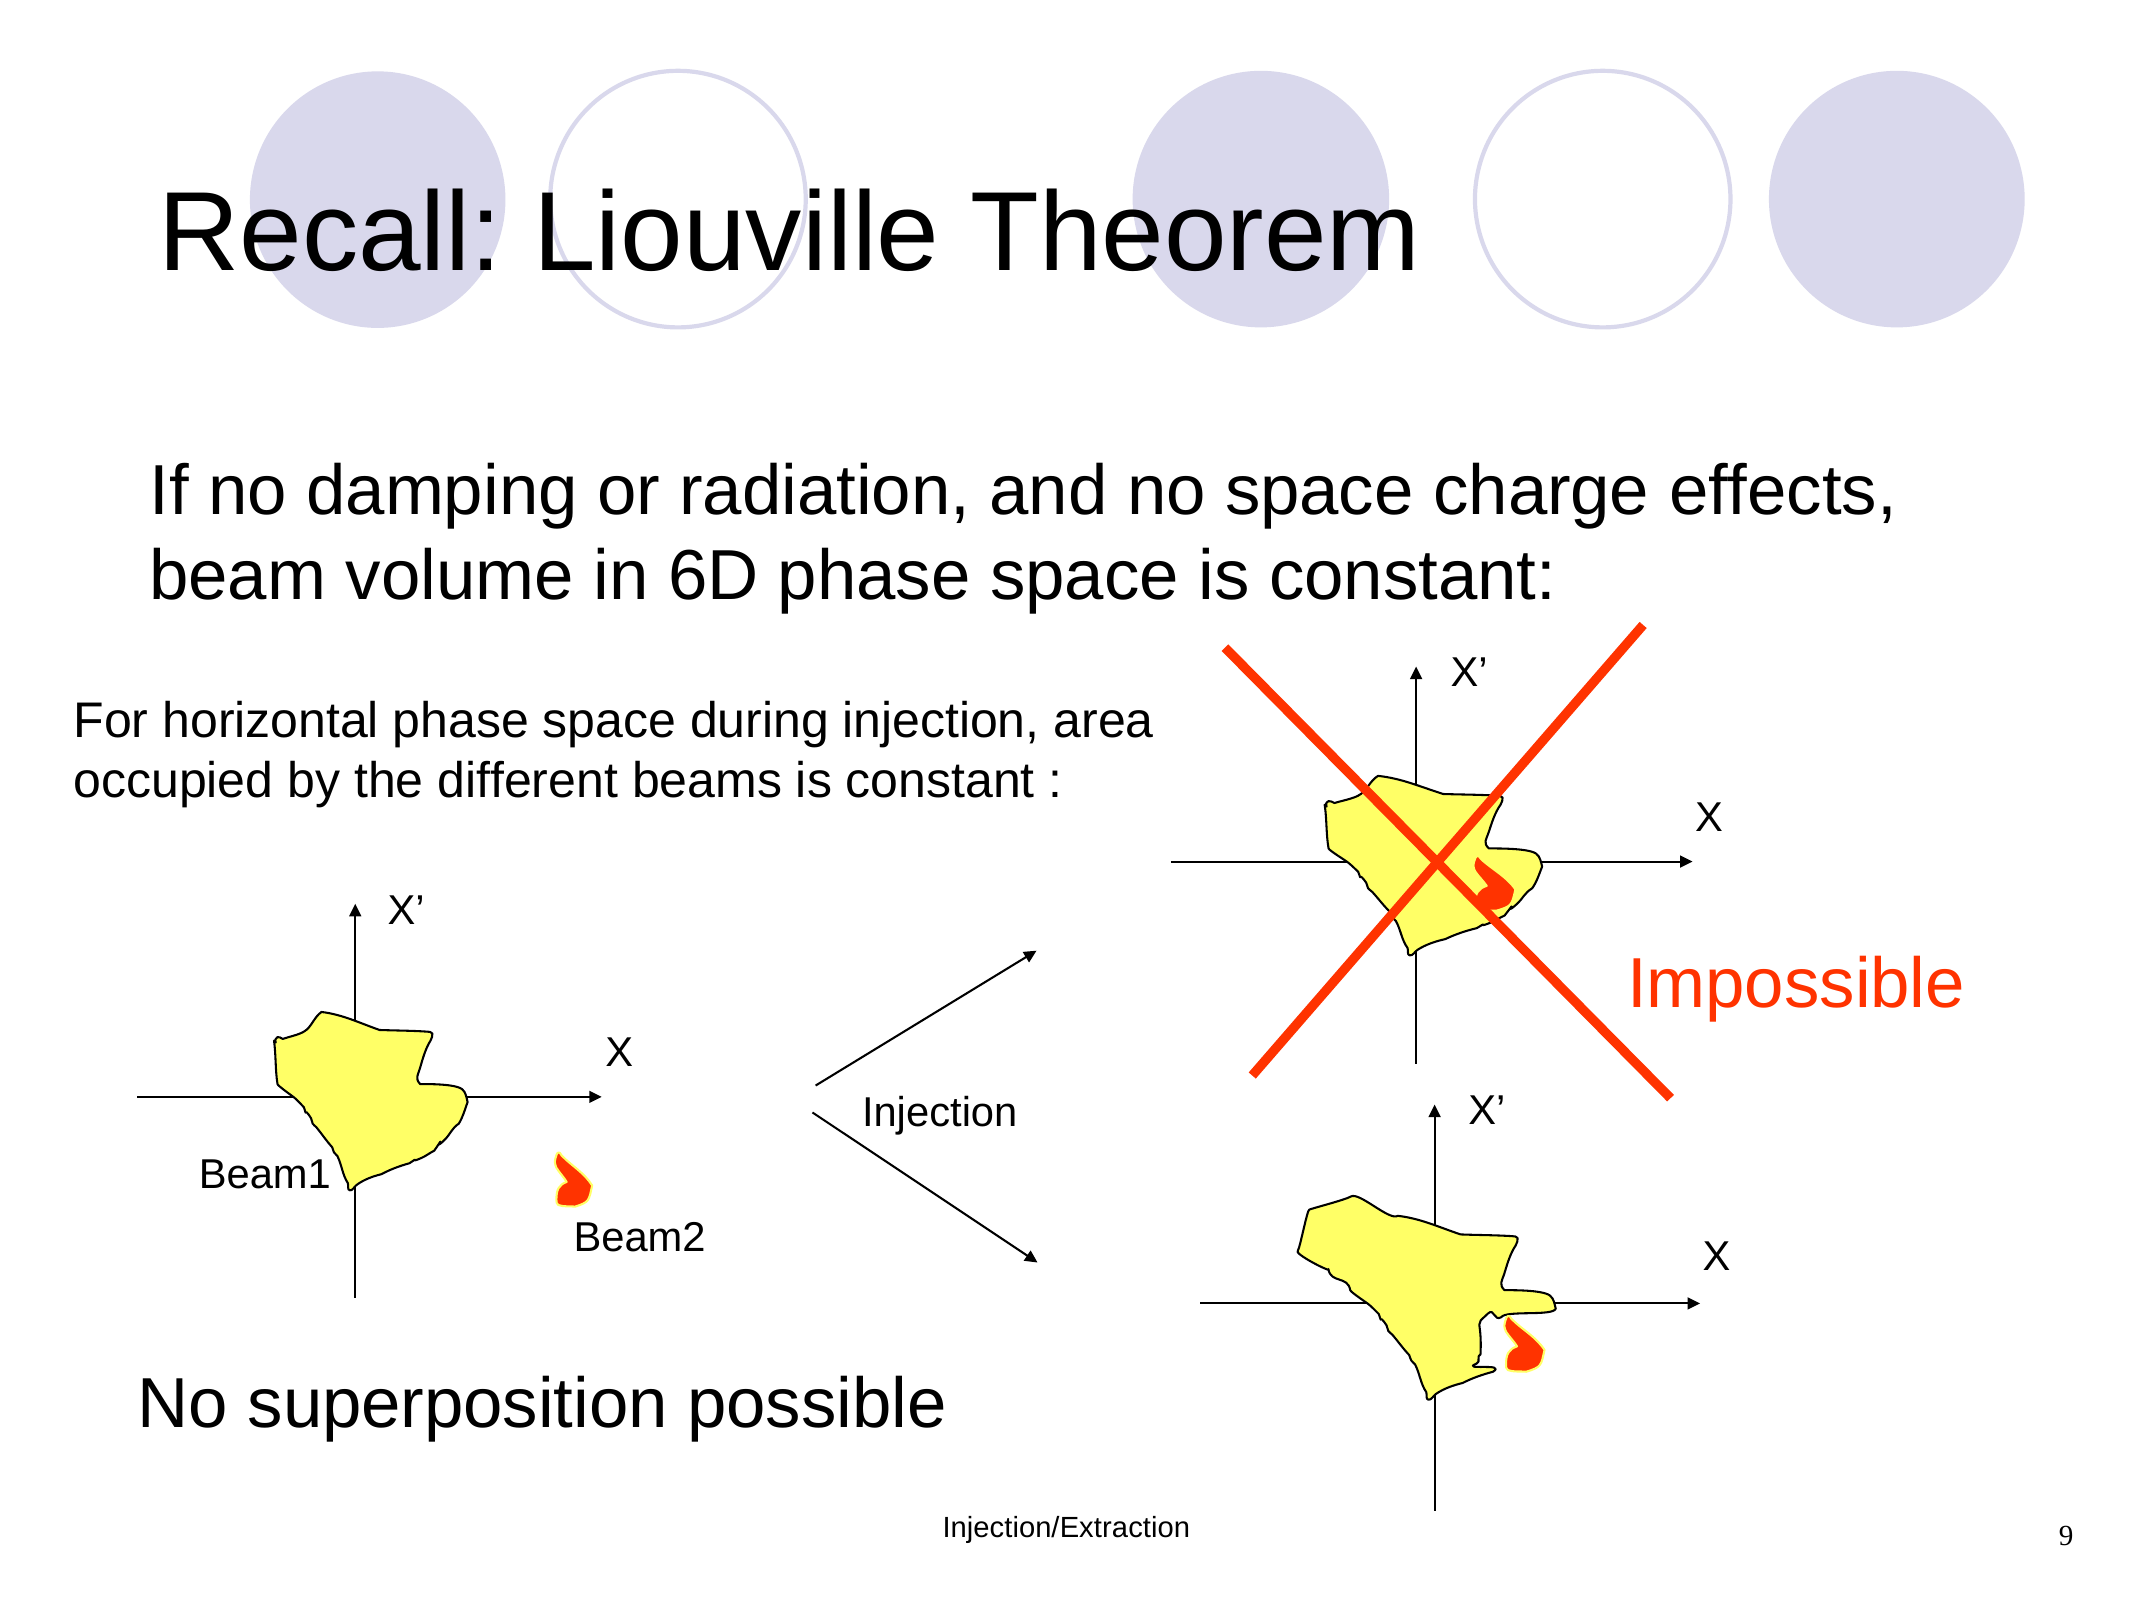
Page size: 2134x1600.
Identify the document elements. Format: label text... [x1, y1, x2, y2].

text_box X’ [1453, 1074, 1521, 1141]
text_box [1394, 870, 1490, 956]
text_box [1445, 796, 1543, 918]
text_box X [590, 1017, 649, 1083]
text_box Beam1 [184, 1139, 347, 1205]
text_box X [1680, 781, 1738, 848]
text_box Impossible [1612, 929, 1981, 1030]
text_box Beam2 [558, 1201, 721, 1268]
text_box Recall: Liouville Theorem [150, 49, 2071, 402]
text_box X’ [372, 875, 440, 941]
text_box [1368, 775, 1488, 854]
text_box No superposition possible [122, 1348, 963, 1450]
text_box [1297, 1195, 1556, 1400]
text_box X [1688, 1221, 1746, 1287]
text_box Injection [847, 1076, 1033, 1143]
text_box For horizontal phase space during injection, area occupied by the different beams is constant : [59, 679, 1285, 815]
text_box If no damping or radiation, and no space charge effects, beam volume in 6D phase space is constant: [134, 436, 2038, 622]
text_box [274, 1011, 468, 1191]
text_box [554, 1152, 593, 1205]
text_box X’ [1435, 637, 1503, 703]
text_box [1324, 793, 1430, 910]
